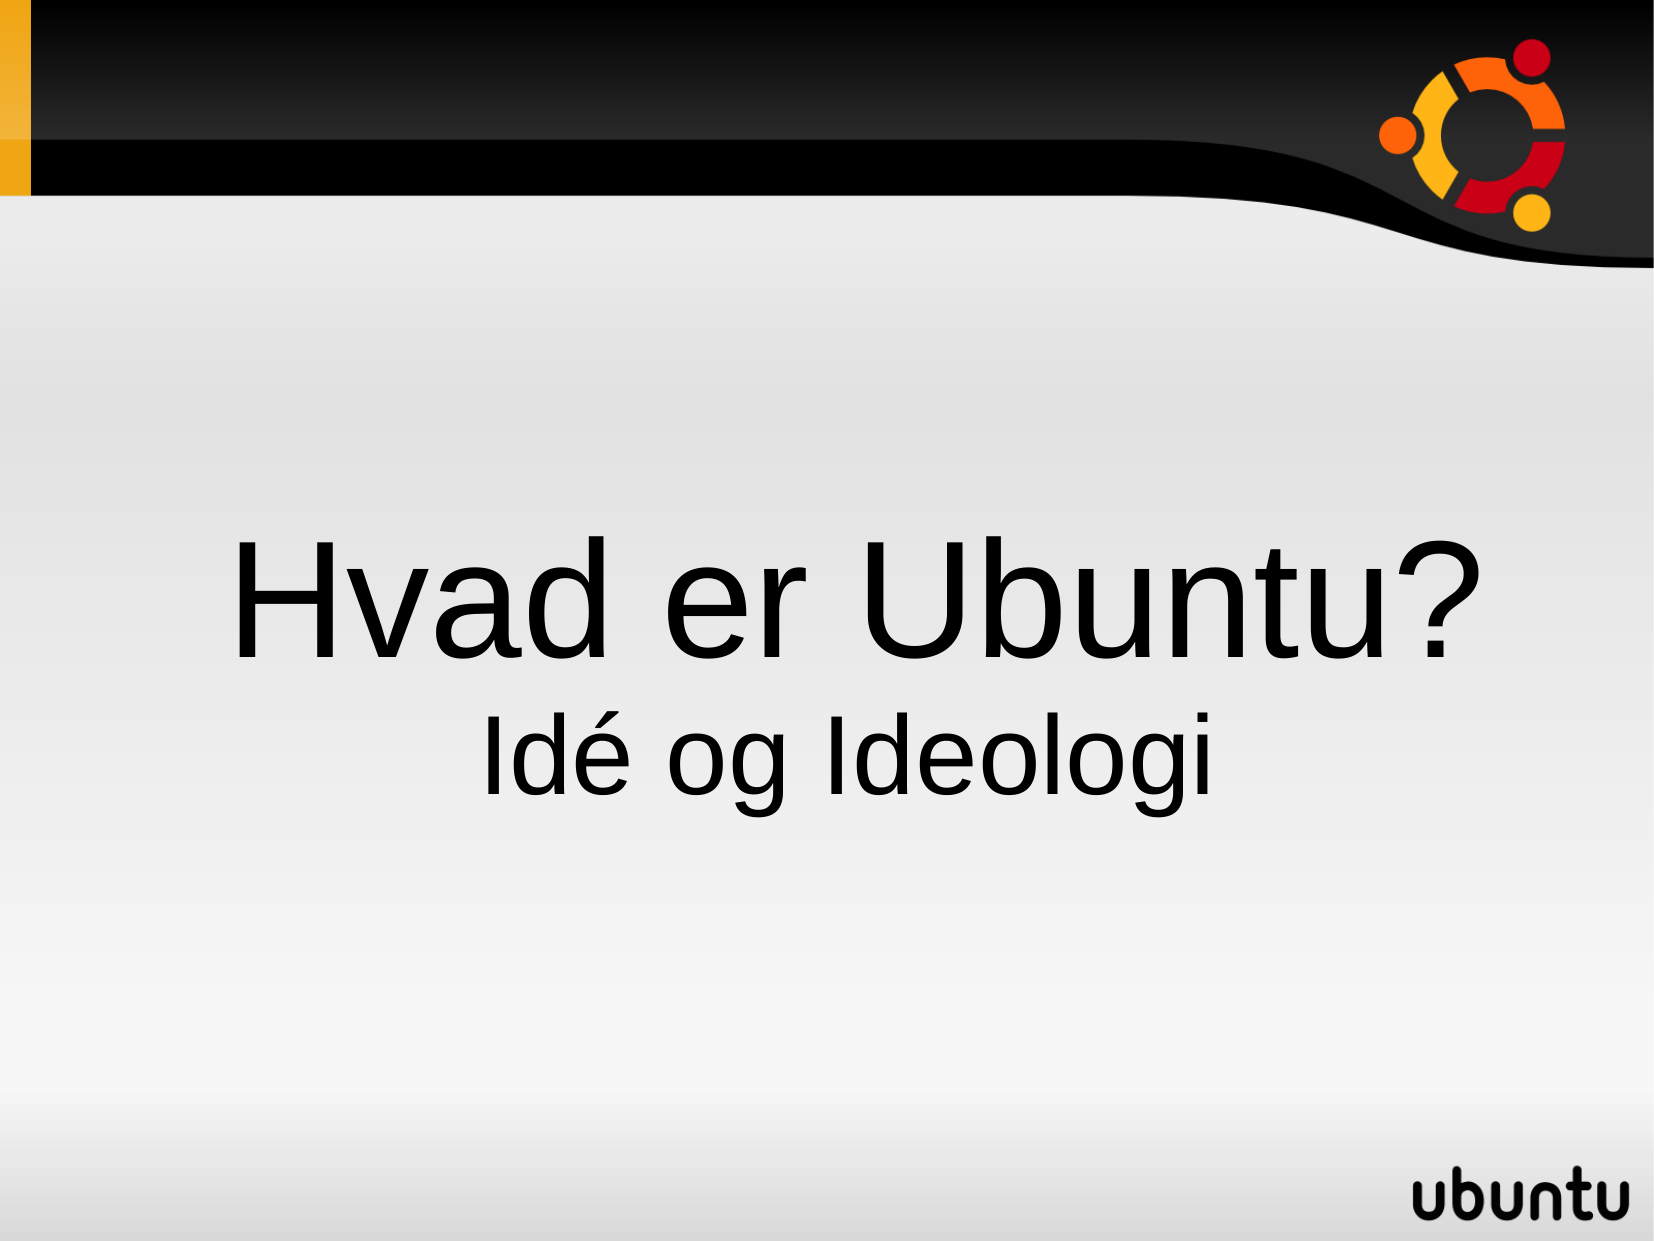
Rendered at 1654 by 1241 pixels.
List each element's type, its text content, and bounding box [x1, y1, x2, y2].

text_box Hvad er Ubuntu? Idé og Ideologi [82, 290, 1571, 1109]
picture [0, 0, 1654, 1241]
